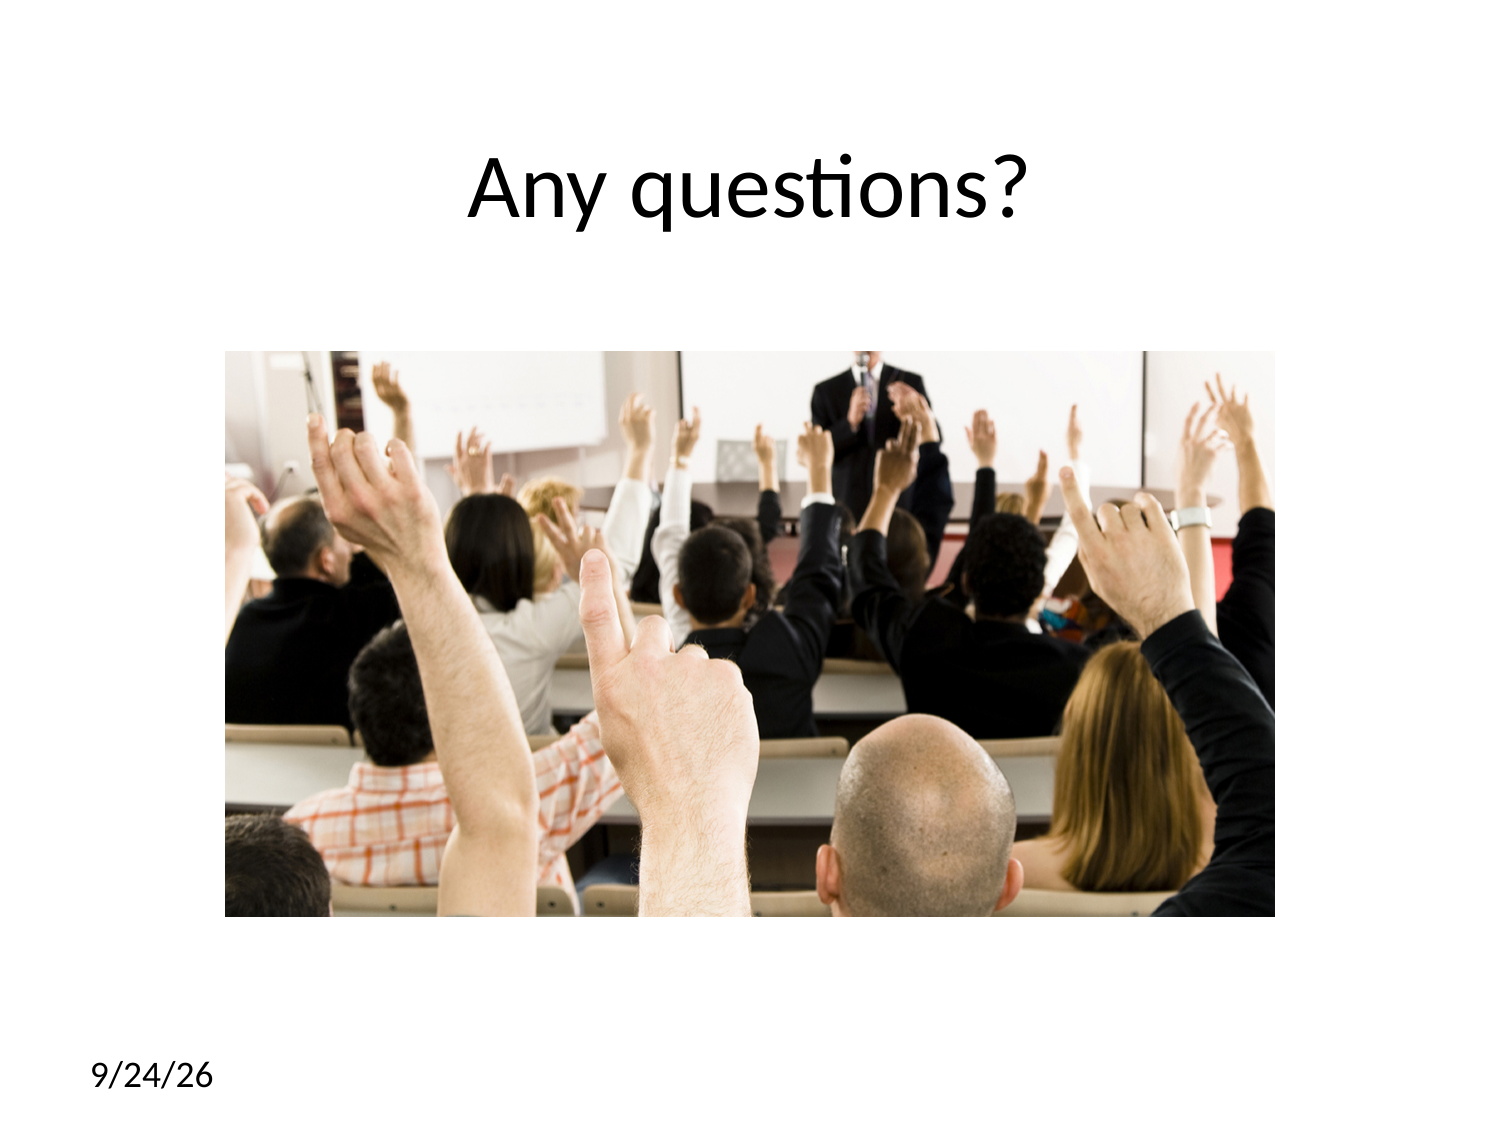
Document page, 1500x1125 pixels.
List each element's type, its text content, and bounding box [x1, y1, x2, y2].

title Any questions? [75, 45, 1425, 317]
picture [225, 351, 1275, 917]
text_box 11/12/2025 [75, 1042, 425, 1103]
